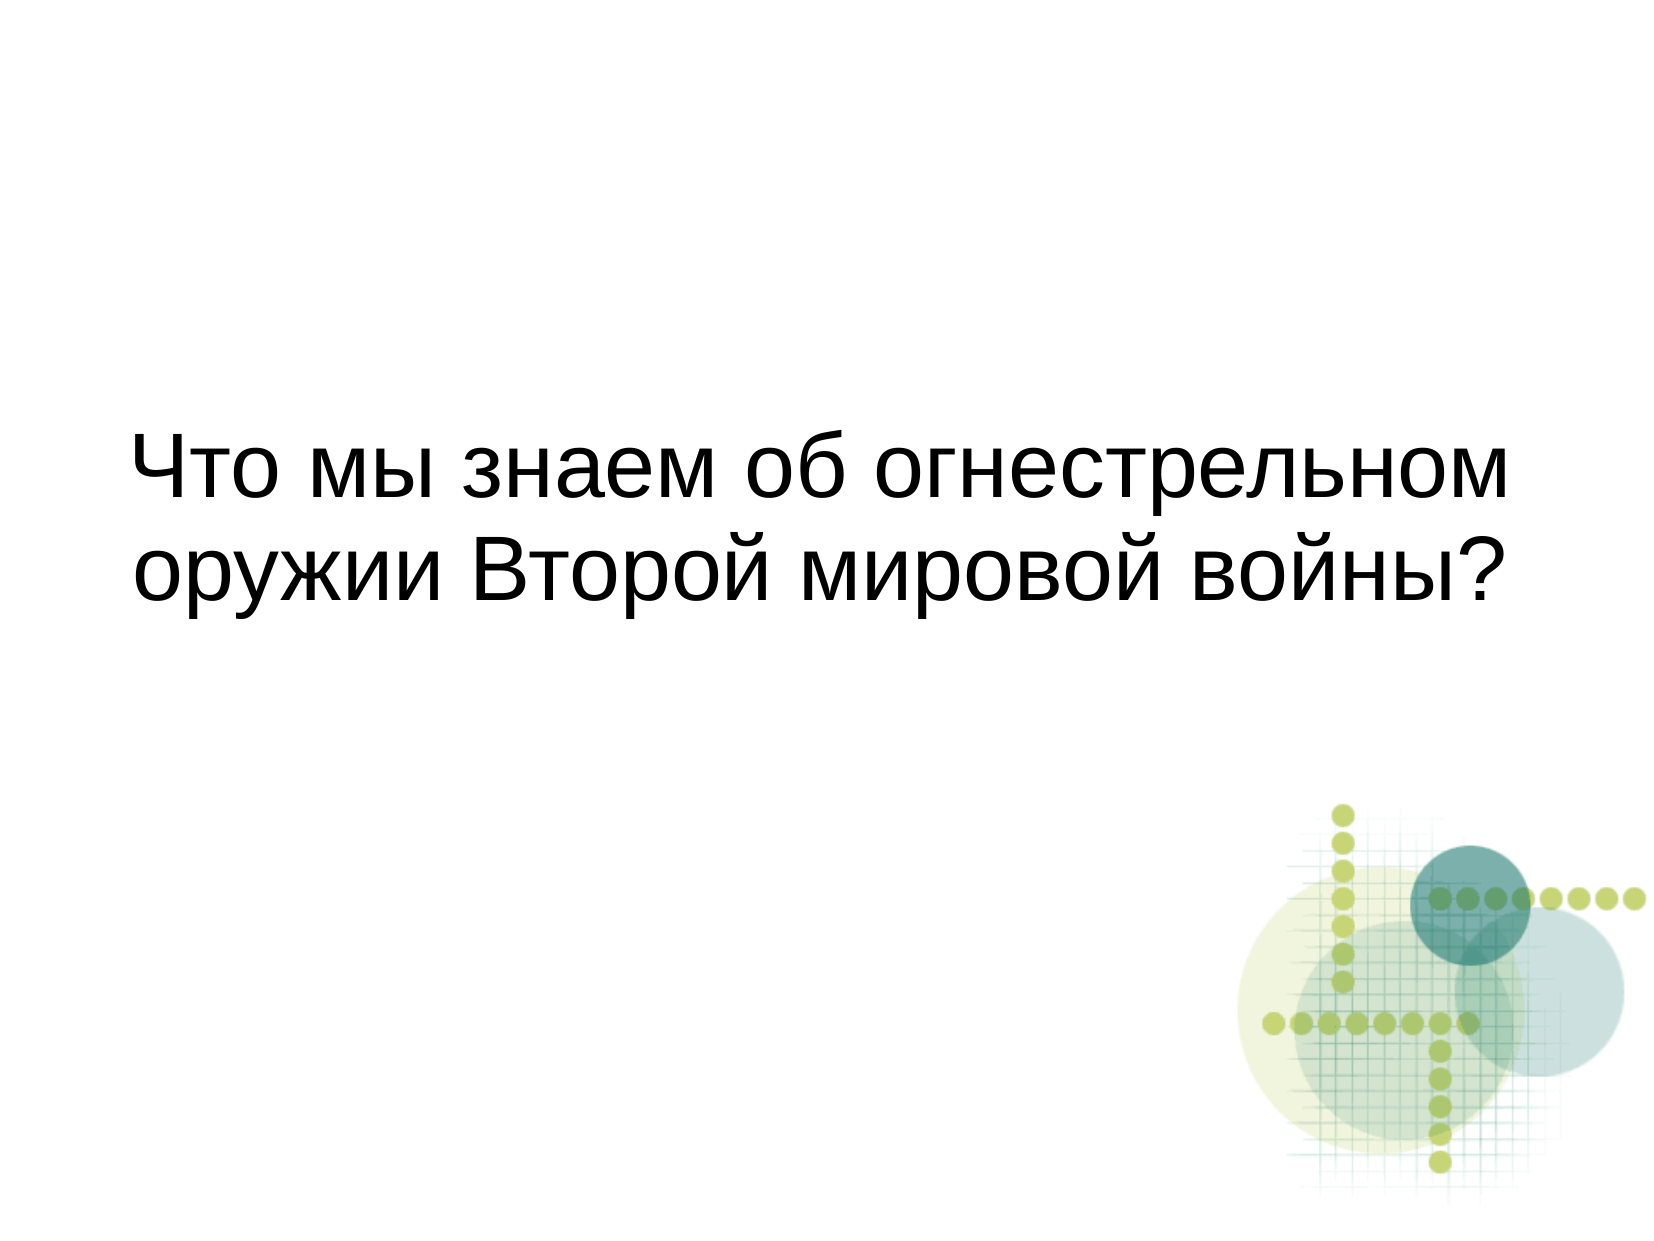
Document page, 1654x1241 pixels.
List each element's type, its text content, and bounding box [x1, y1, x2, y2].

title Что мы знаем об огнестрельном оружии Второй мировой войны? [76, 406, 1565, 629]
picture [1224, 792, 1654, 1211]
